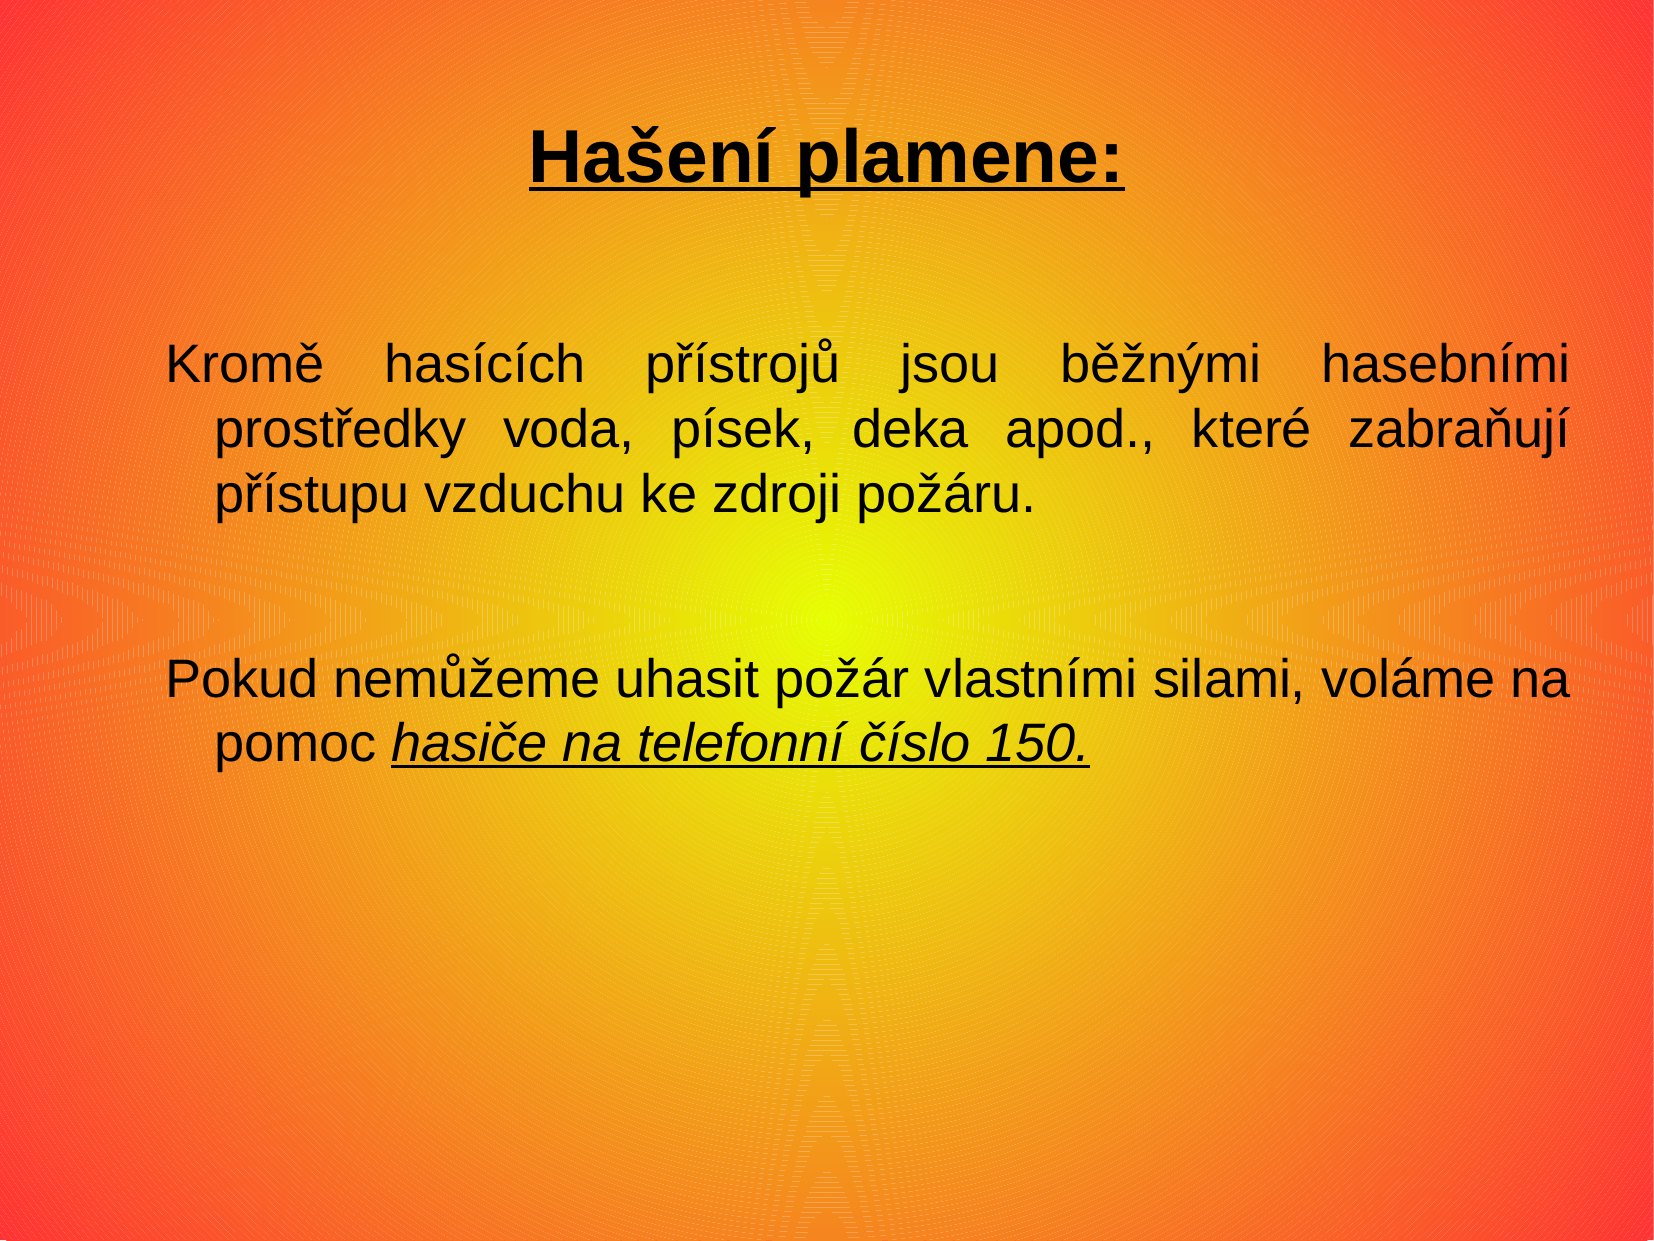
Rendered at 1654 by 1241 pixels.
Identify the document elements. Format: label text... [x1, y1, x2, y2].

title Hašení plamene: [82, 49, 1571, 236]
list Kromě hasících přístrojů jsou běžnými hasebními prostředky voda, písek, deka apod., které zabraňují přístupu vzduchu ke zdroji požáru. Pokud nemůžeme uhasit požár vlastními silami, voláme na pomoc hasiče na telefonní číslo 150. [82, 236, 1571, 779]
